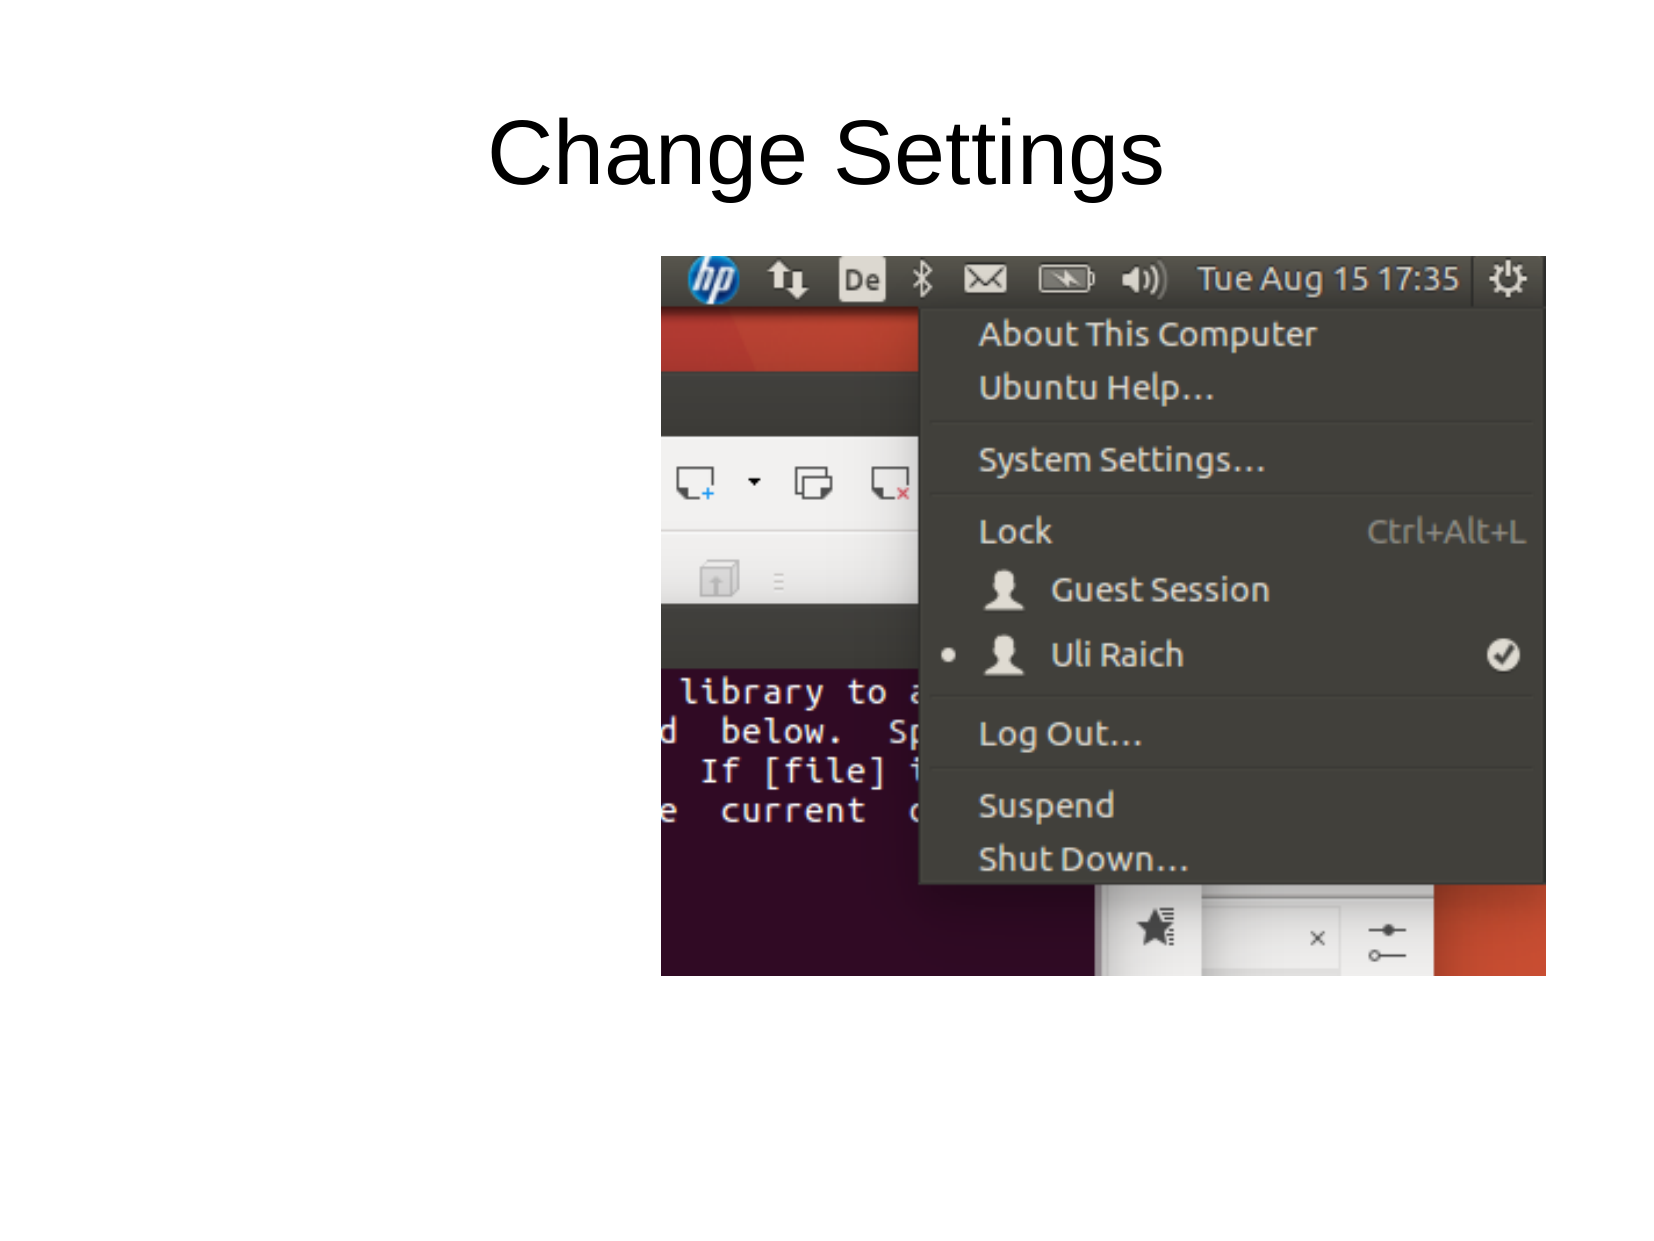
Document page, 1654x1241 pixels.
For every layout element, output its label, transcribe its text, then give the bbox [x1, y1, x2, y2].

title Change Settings [82, 49, 1571, 257]
picture [661, 256, 1546, 976]
